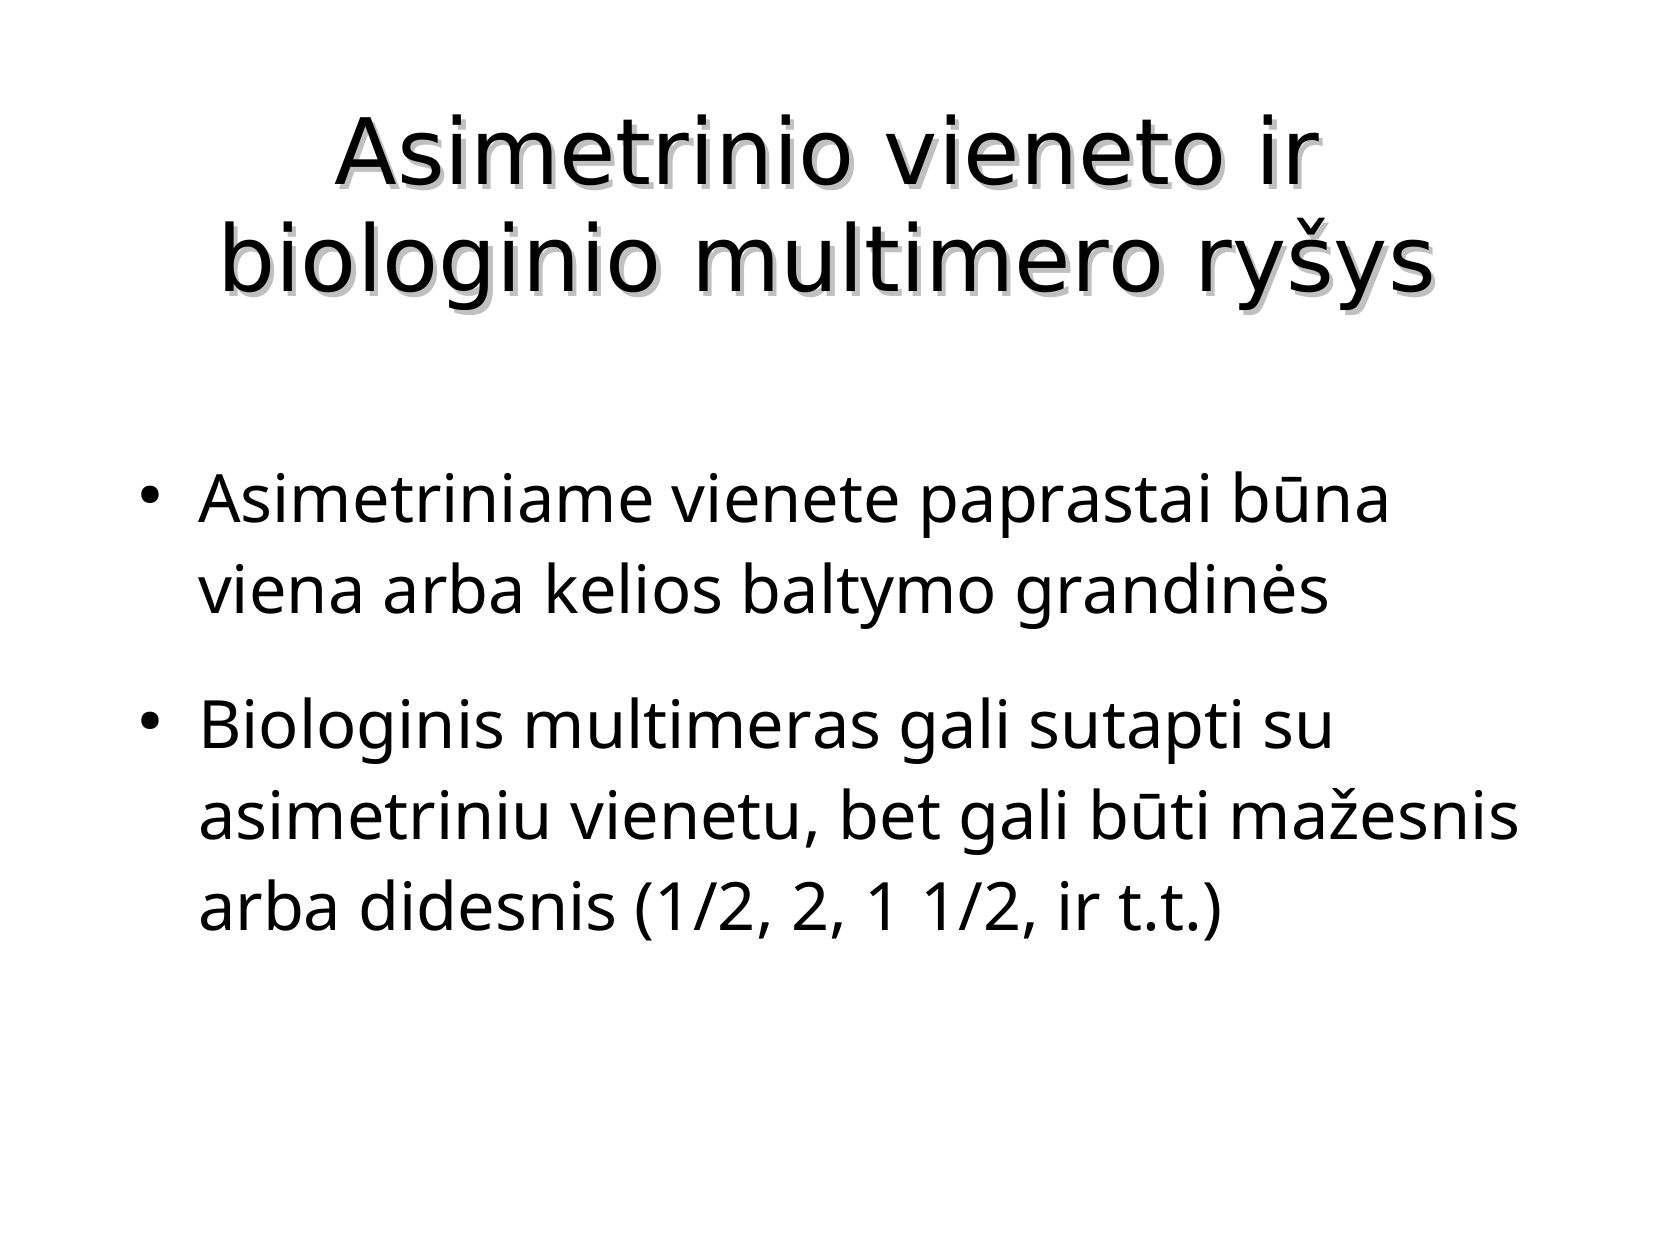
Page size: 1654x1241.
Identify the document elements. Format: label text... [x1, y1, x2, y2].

title Asimetrinio vieneto ir biologinio multimero ryšys [121, 99, 1534, 314]
text_box Asimetriniame vienete paprastai būna viena arba kelios baltymo grandinės Biologinis multimeras gali sutapti su asimetriniu vienetu, bet gali būti mažesnis arba didesnis (1/2, 2, 1 1/2, ir t.t.) [123, 451, 1559, 1032]
